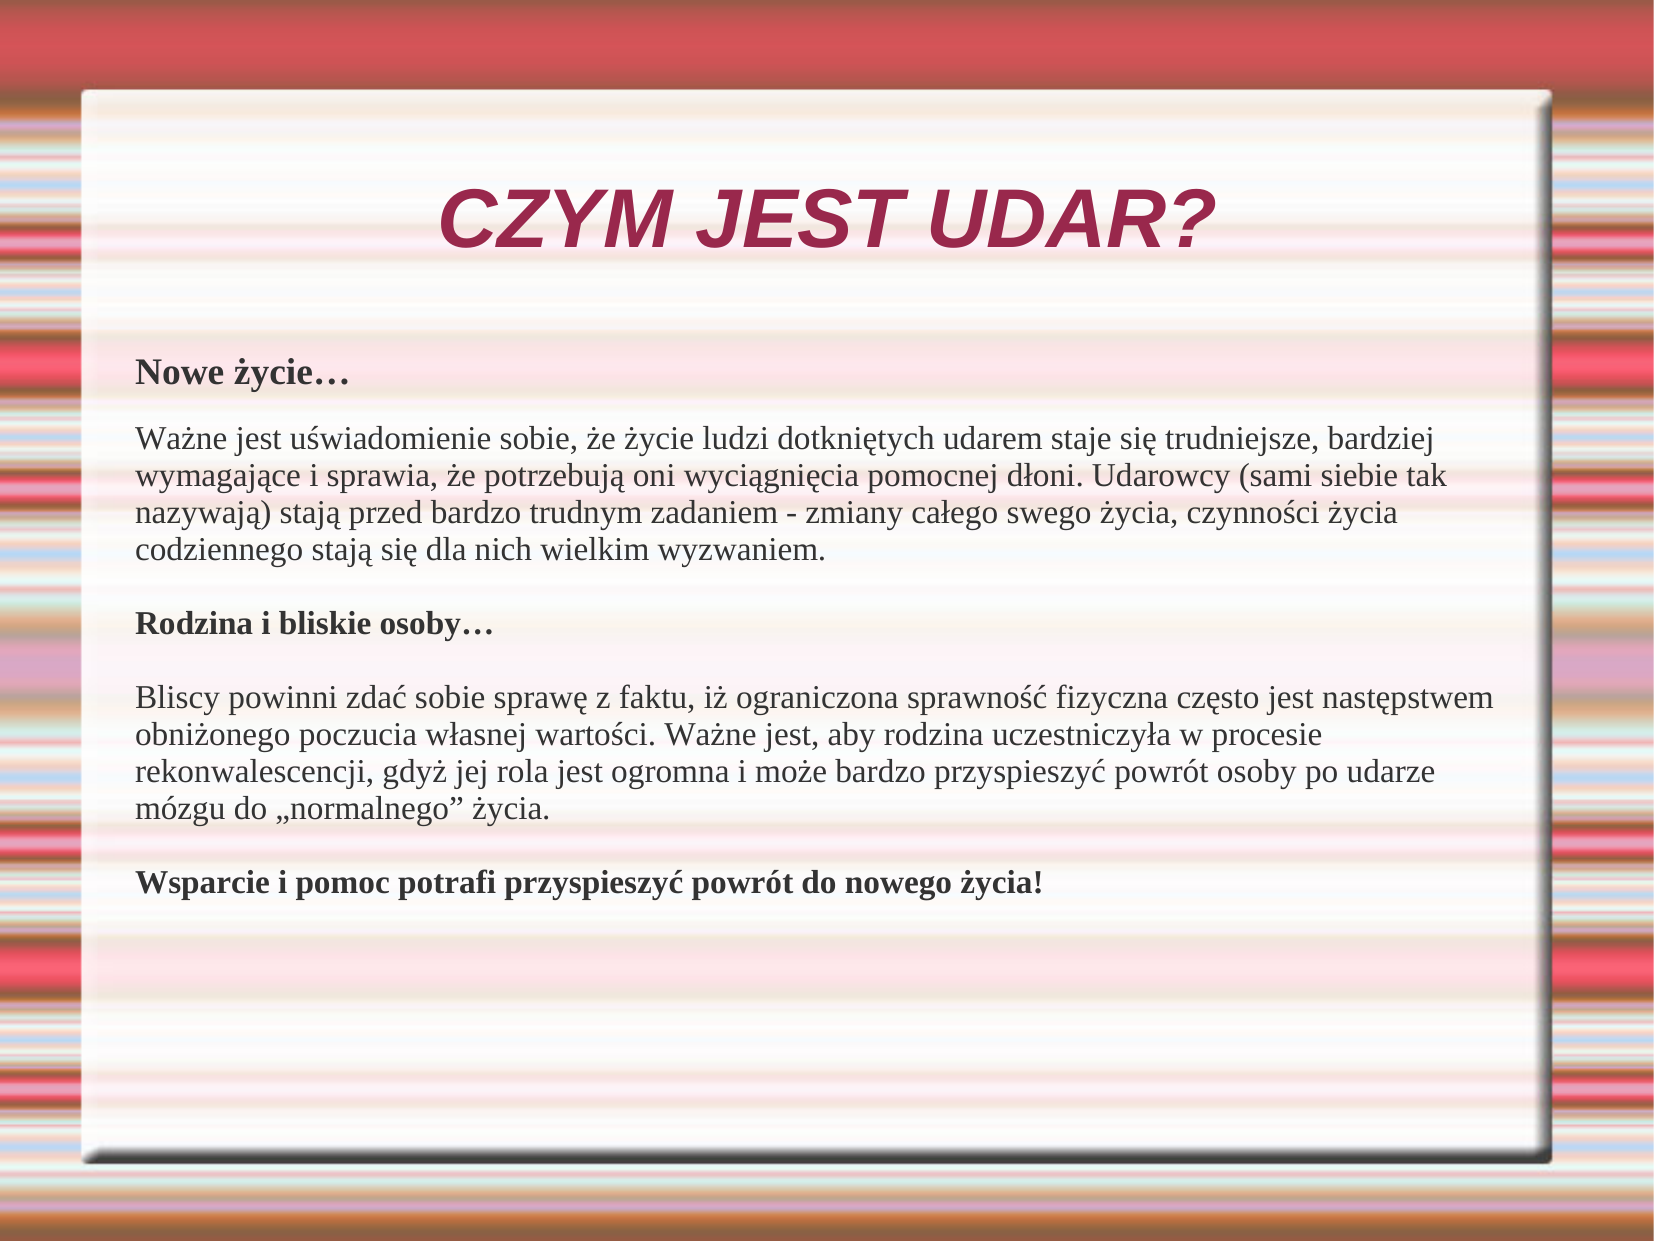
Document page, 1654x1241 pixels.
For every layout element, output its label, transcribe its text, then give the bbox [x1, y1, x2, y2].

list Nowe życie… Ważne jest uświadomienie sobie, że życie ludzi dotkniętych udarem staje się trudniejsze, bardziej wymagające i sprawia, że potrzebują oni wyciągnięcia pomocnej dłoni. Udarowcy (sami siebie tak nazywają) stają przed bardzo trudnym zadaniem - zmiany całego swego życia, czynności życia codziennego stają się dla nich wielkim wyzwaniem. Rodzina i bliskie osoby… Bliscy powinni zdać sobie sprawę z faktu, iż ograniczona sprawność fizyczna często jest następstwem obniżonego poczucia własnej wartości. Ważne jest, aby rodzina uczestniczyła w procesie rekonwalescencji, gdyż jej rola jest ogromna i może bardzo przyspieszyć powrót osoby po udarze mózgu do „normalnego” życia. Wsparcie i pomoc potrafi przyspieszyć powrót do nowego życia! [134, 350, 1516, 1133]
title CZYM JEST UDAR? [121, 114, 1534, 322]
picture [0, 0, 1654, 1241]
